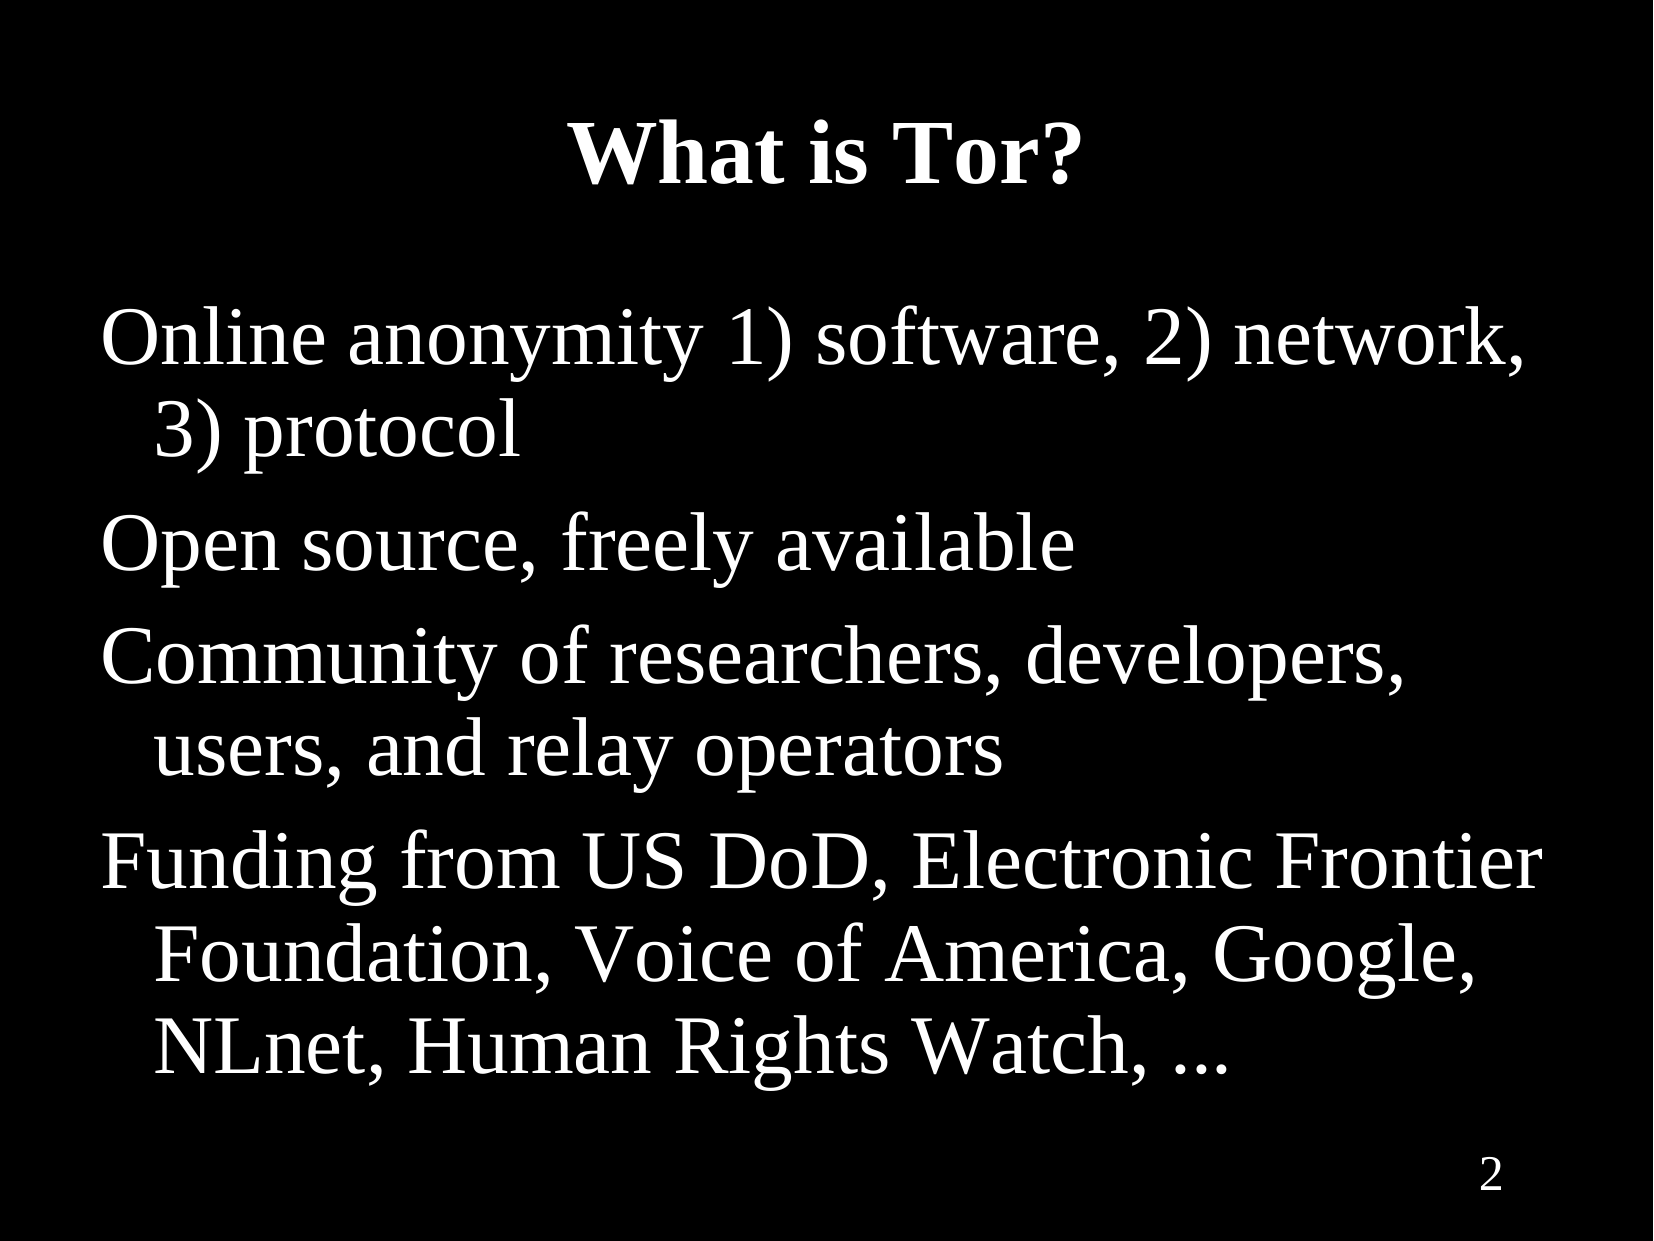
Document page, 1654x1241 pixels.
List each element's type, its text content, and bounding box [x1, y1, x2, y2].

title What is Tor? [82, 49, 1571, 257]
list Online anonymity 1) software, 2) network, 3) protocol Open source, freely available Community of researchers, developers, users, and relay operators Funding from US DoD, Electronic Frontier Foundation, Voice of America, Google, NLnet, Human Rights Watch, ... [82, 290, 1571, 1109]
